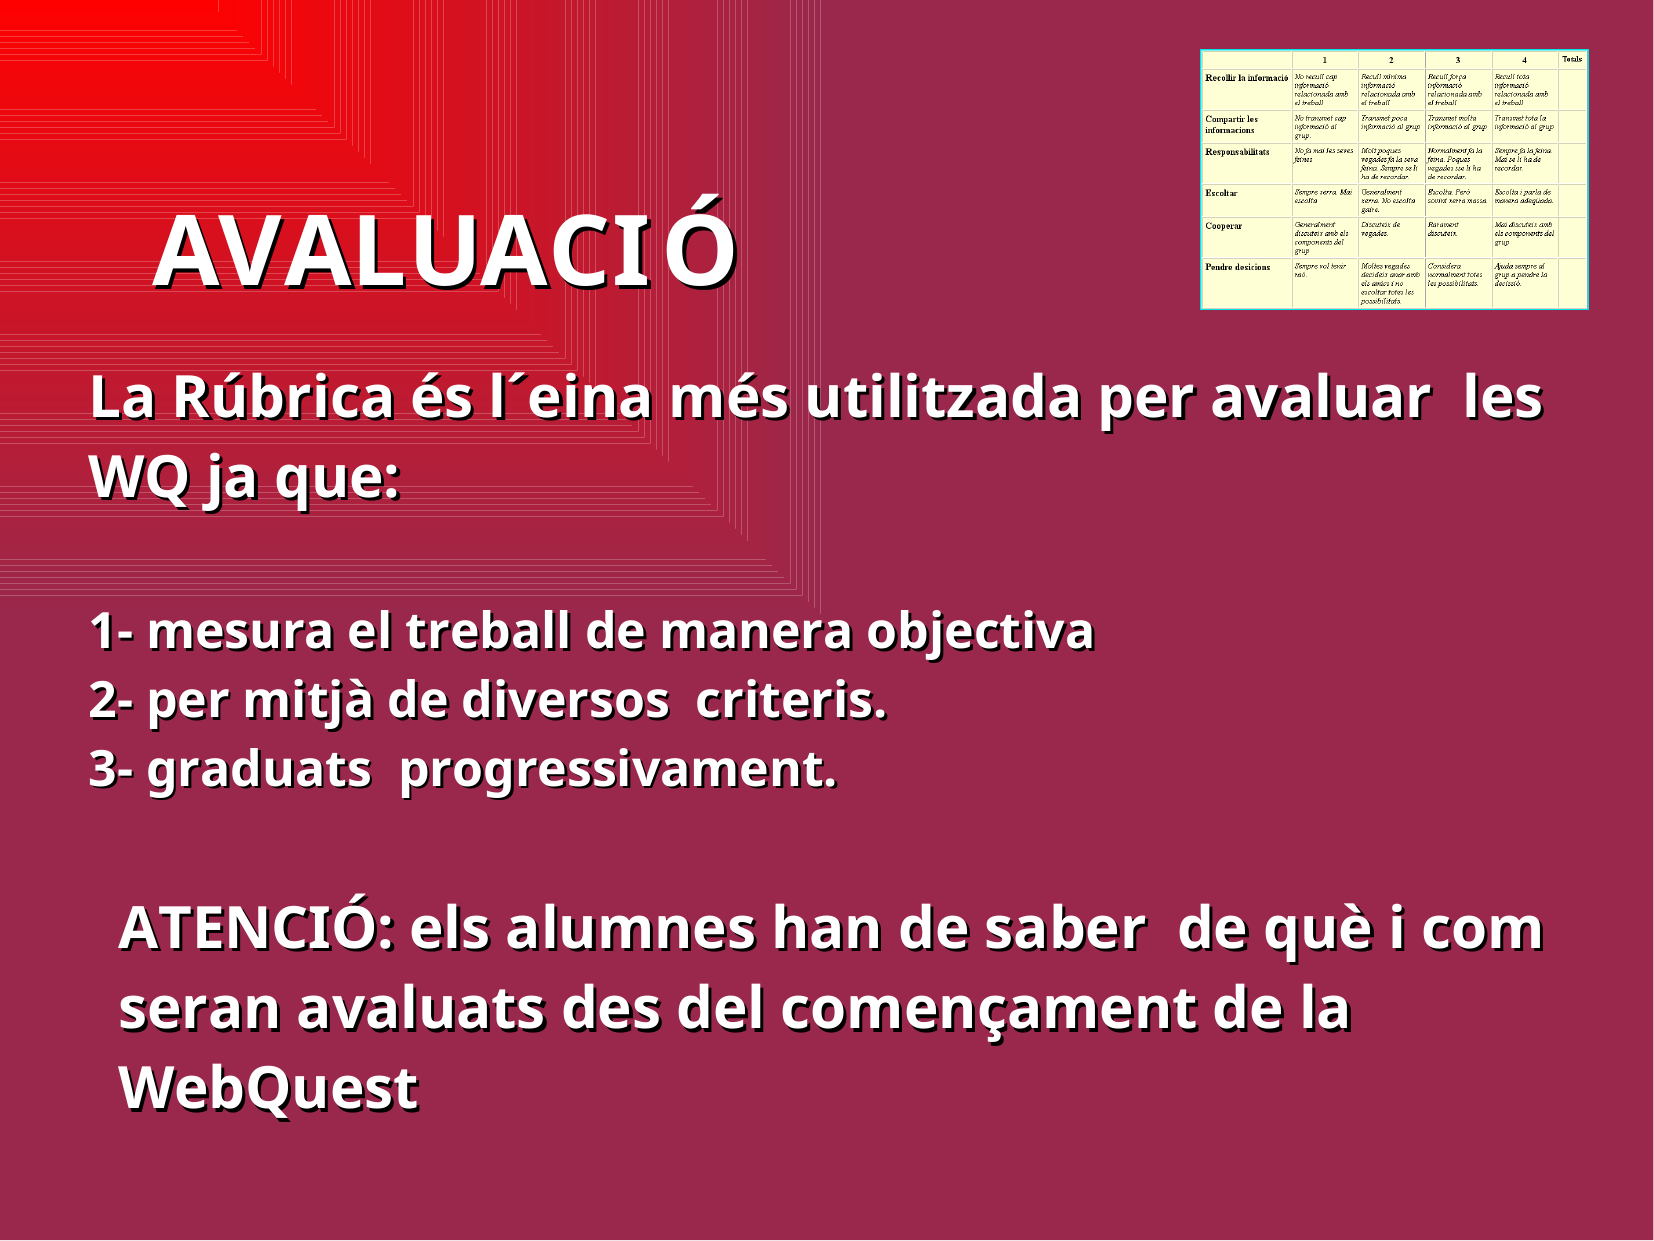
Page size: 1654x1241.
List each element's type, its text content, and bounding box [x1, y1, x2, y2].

picture [1200, 49, 1589, 310]
picture [133, 178, 795, 318]
text_box La Rúbrica és l´eina més utilitzada per avaluar les WQ ja que: 1- mesura el treball de manera objectiva 2- per mitjà de diversos criteris. 3- graduats progressivament. [88, 354, 1595, 940]
text_box ATENCIÓ: els alumnes han de saber de què i com seran avaluats des del començament de la WebQuest [118, 885, 1565, 1127]
